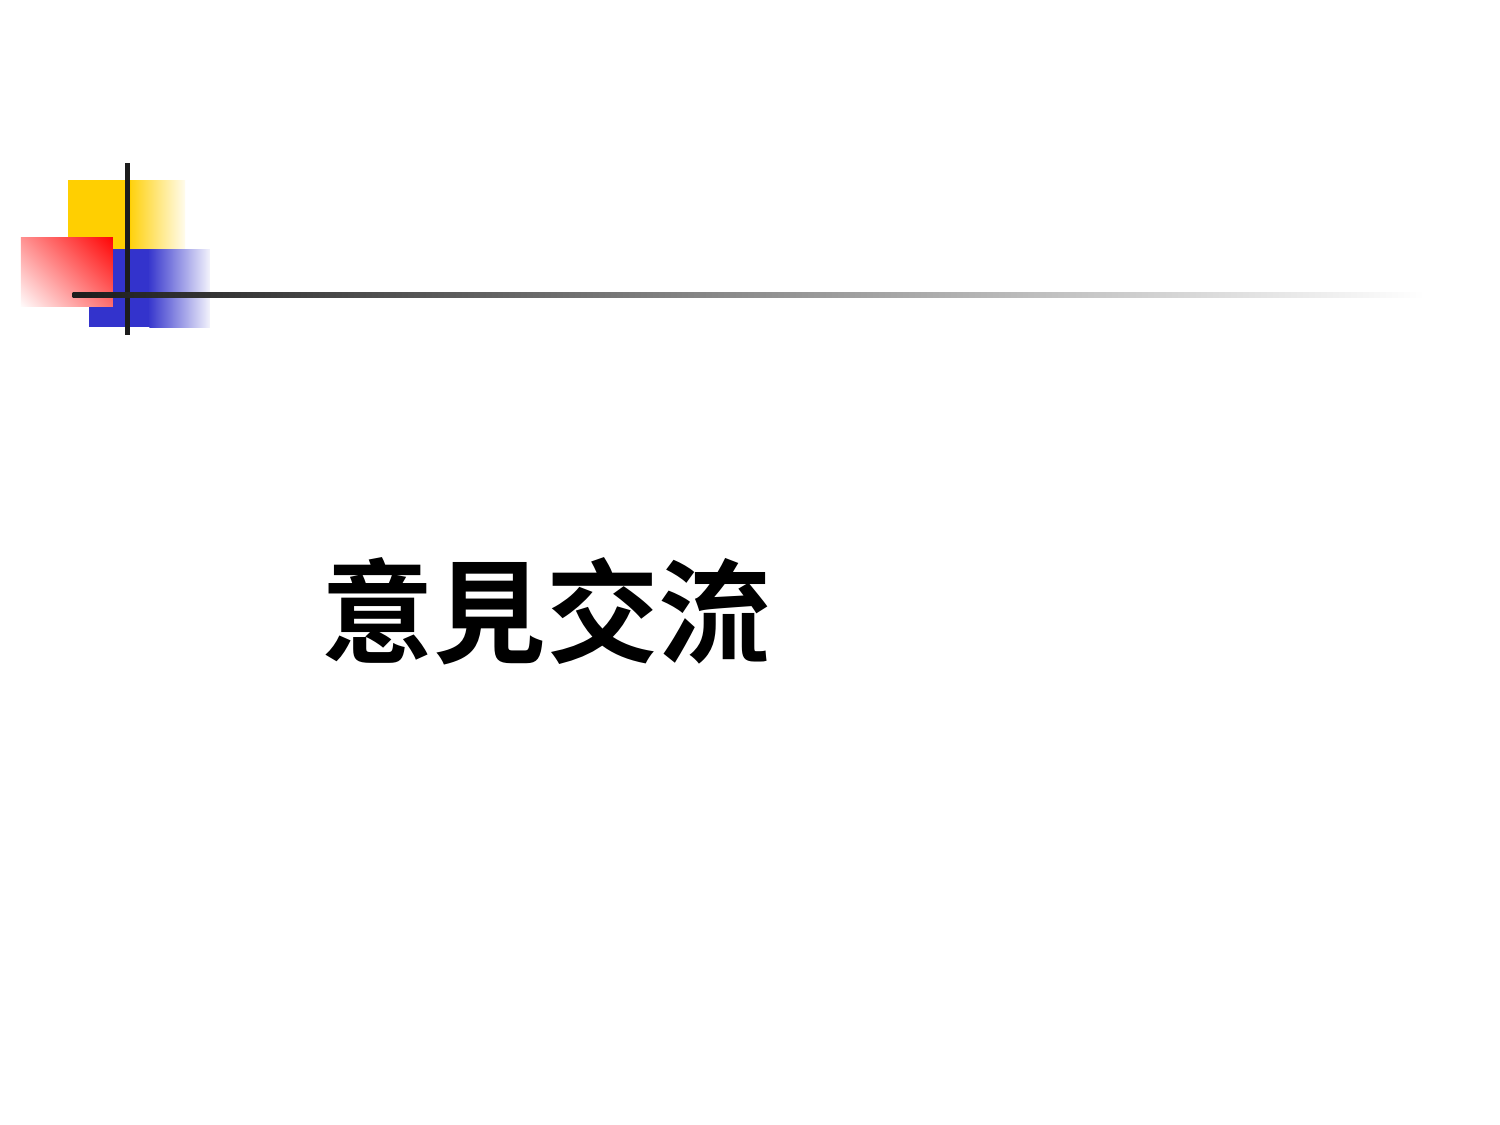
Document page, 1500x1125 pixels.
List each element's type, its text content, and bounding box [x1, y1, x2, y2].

list 意見交流 [193, 331, 1469, 1007]
